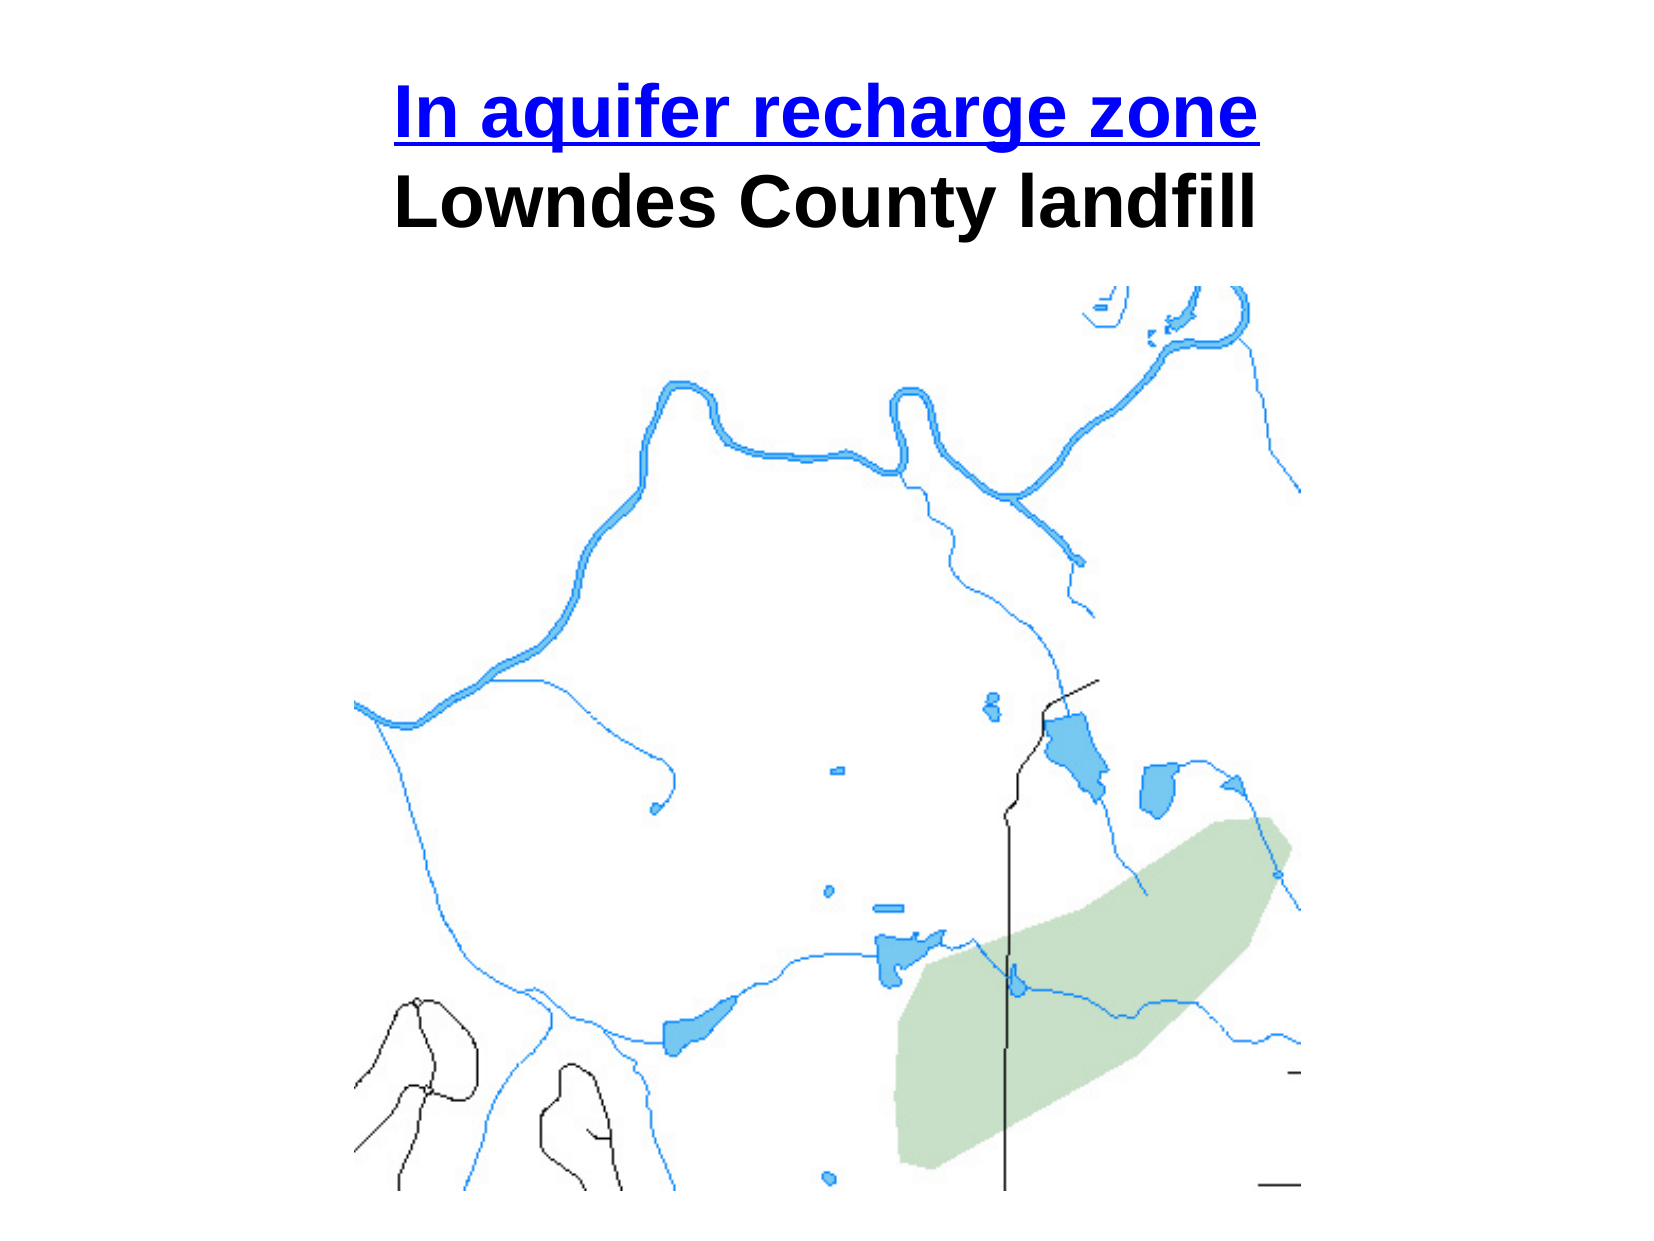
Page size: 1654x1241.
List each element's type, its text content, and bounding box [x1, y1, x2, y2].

picture [354, 286, 1301, 1191]
title In aquifer recharge zone Lowndes County landfill [82, 49, 1571, 257]
